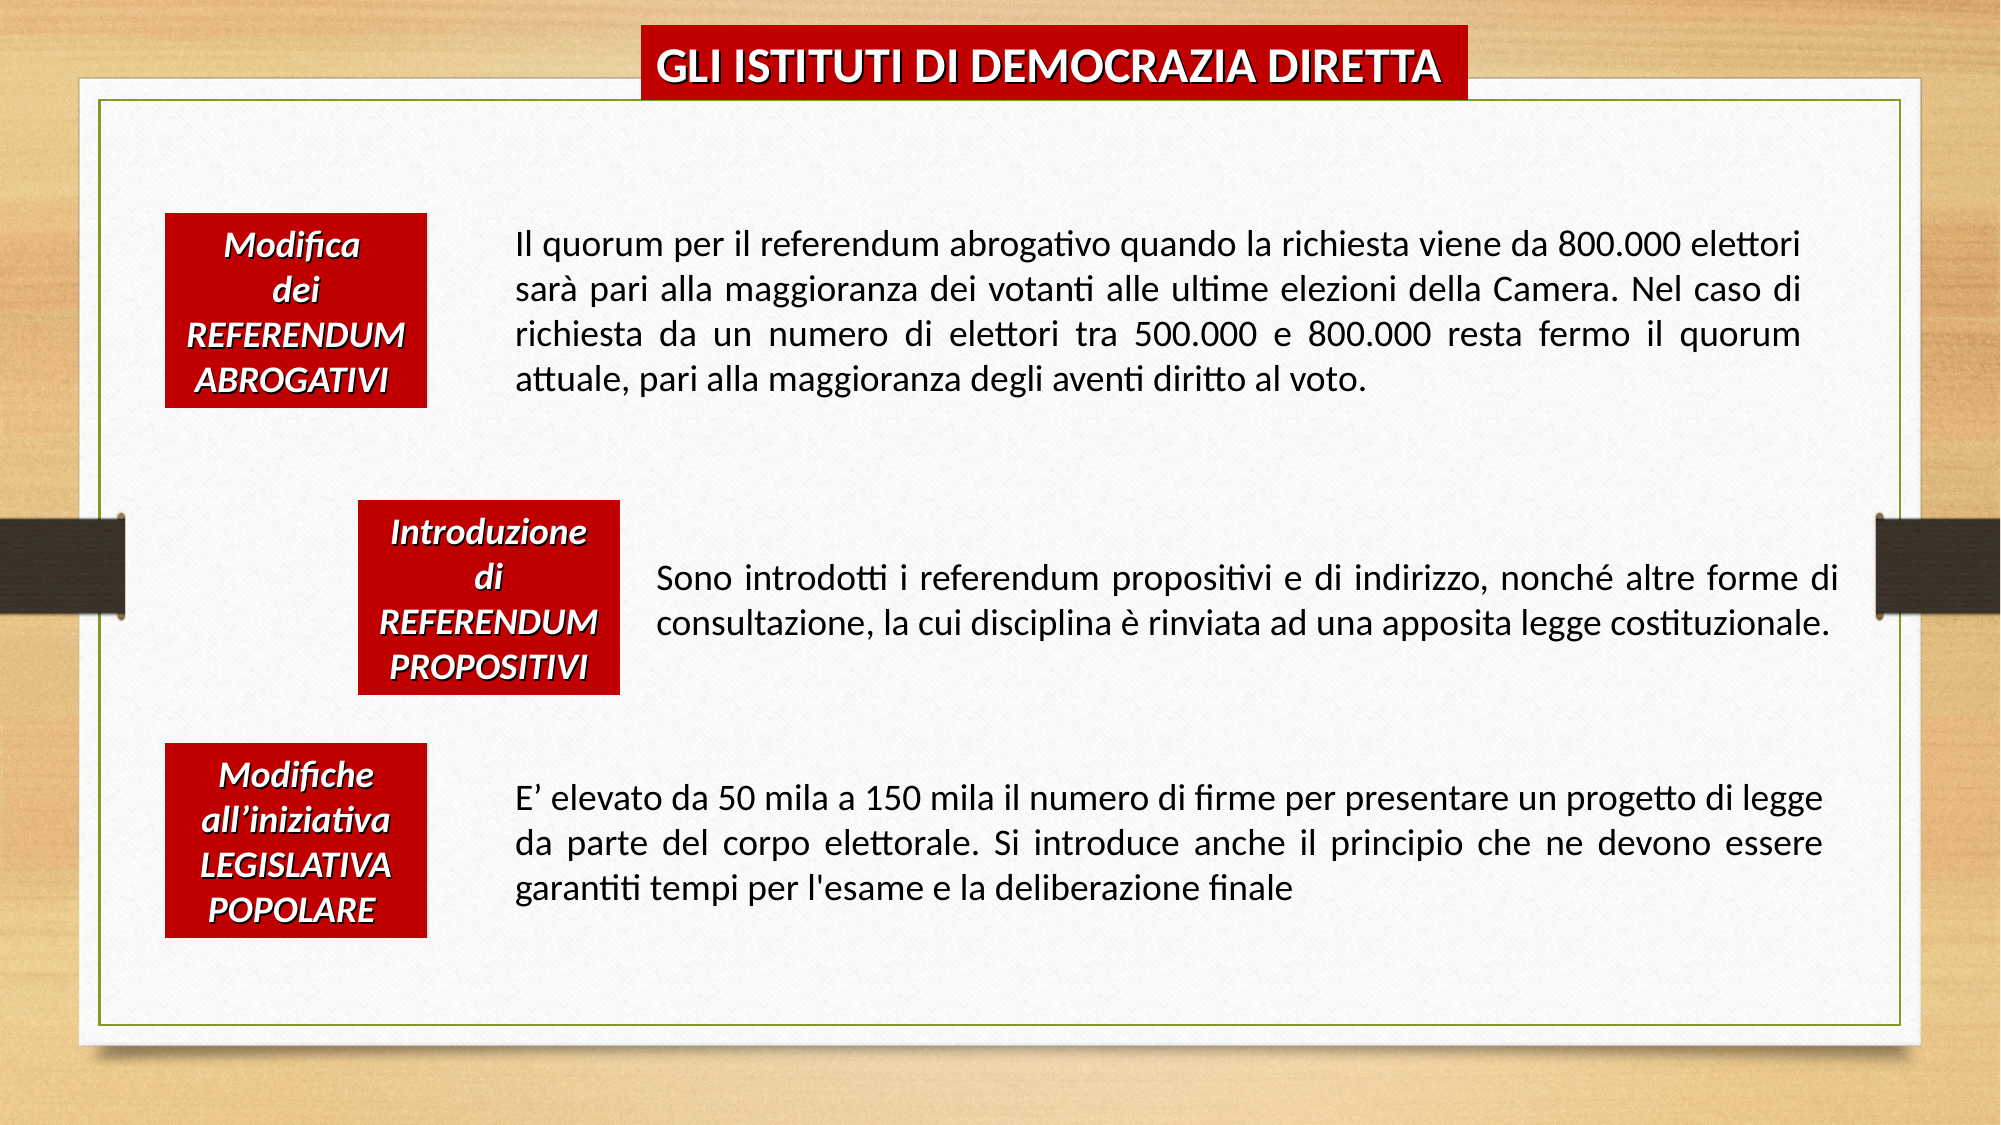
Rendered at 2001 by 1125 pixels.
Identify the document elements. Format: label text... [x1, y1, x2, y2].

text_box Modifiche all’iniziativa LEGISLATIVA POPOLARE [165, 743, 427, 938]
text_box Modifica dei REFERENDUM ABROGATIVI [165, 213, 427, 408]
text_box E’ elevato da 50 mila a 150 mila il numero di firme per presentare un progetto di legge da parte del corpo elettorale. Si introduce anche il principio che ne devono essere garantiti tempi per l'esame e la deliberazione finale [500, 766, 1840, 916]
text_box GLI ISTITUTI DI DEMOCRAZIA DIRETTA [641, 25, 1468, 100]
text_box Il quorum per il referendum abrogativo quando la richiesta viene da 800.000 elettori sarà pari alla maggioranza dei votanti alle ultime elezioni della Camera. Nel caso di richiesta da un numero di elettori tra 500.000 e 800.000 resta fermo il quorum attuale, pari alla maggioranza degli aventi diritto al voto. [500, 211, 1840, 451]
text_box Sono introdotti i referendum propositivi e di indirizzo, nonché altre forme di consultazione, la cui disciplina è rinviata ad una apposita legge costituzionale. [641, 545, 1857, 650]
text_box Introduzione di REFERENDUM PROPOSITIVI [358, 500, 620, 695]
